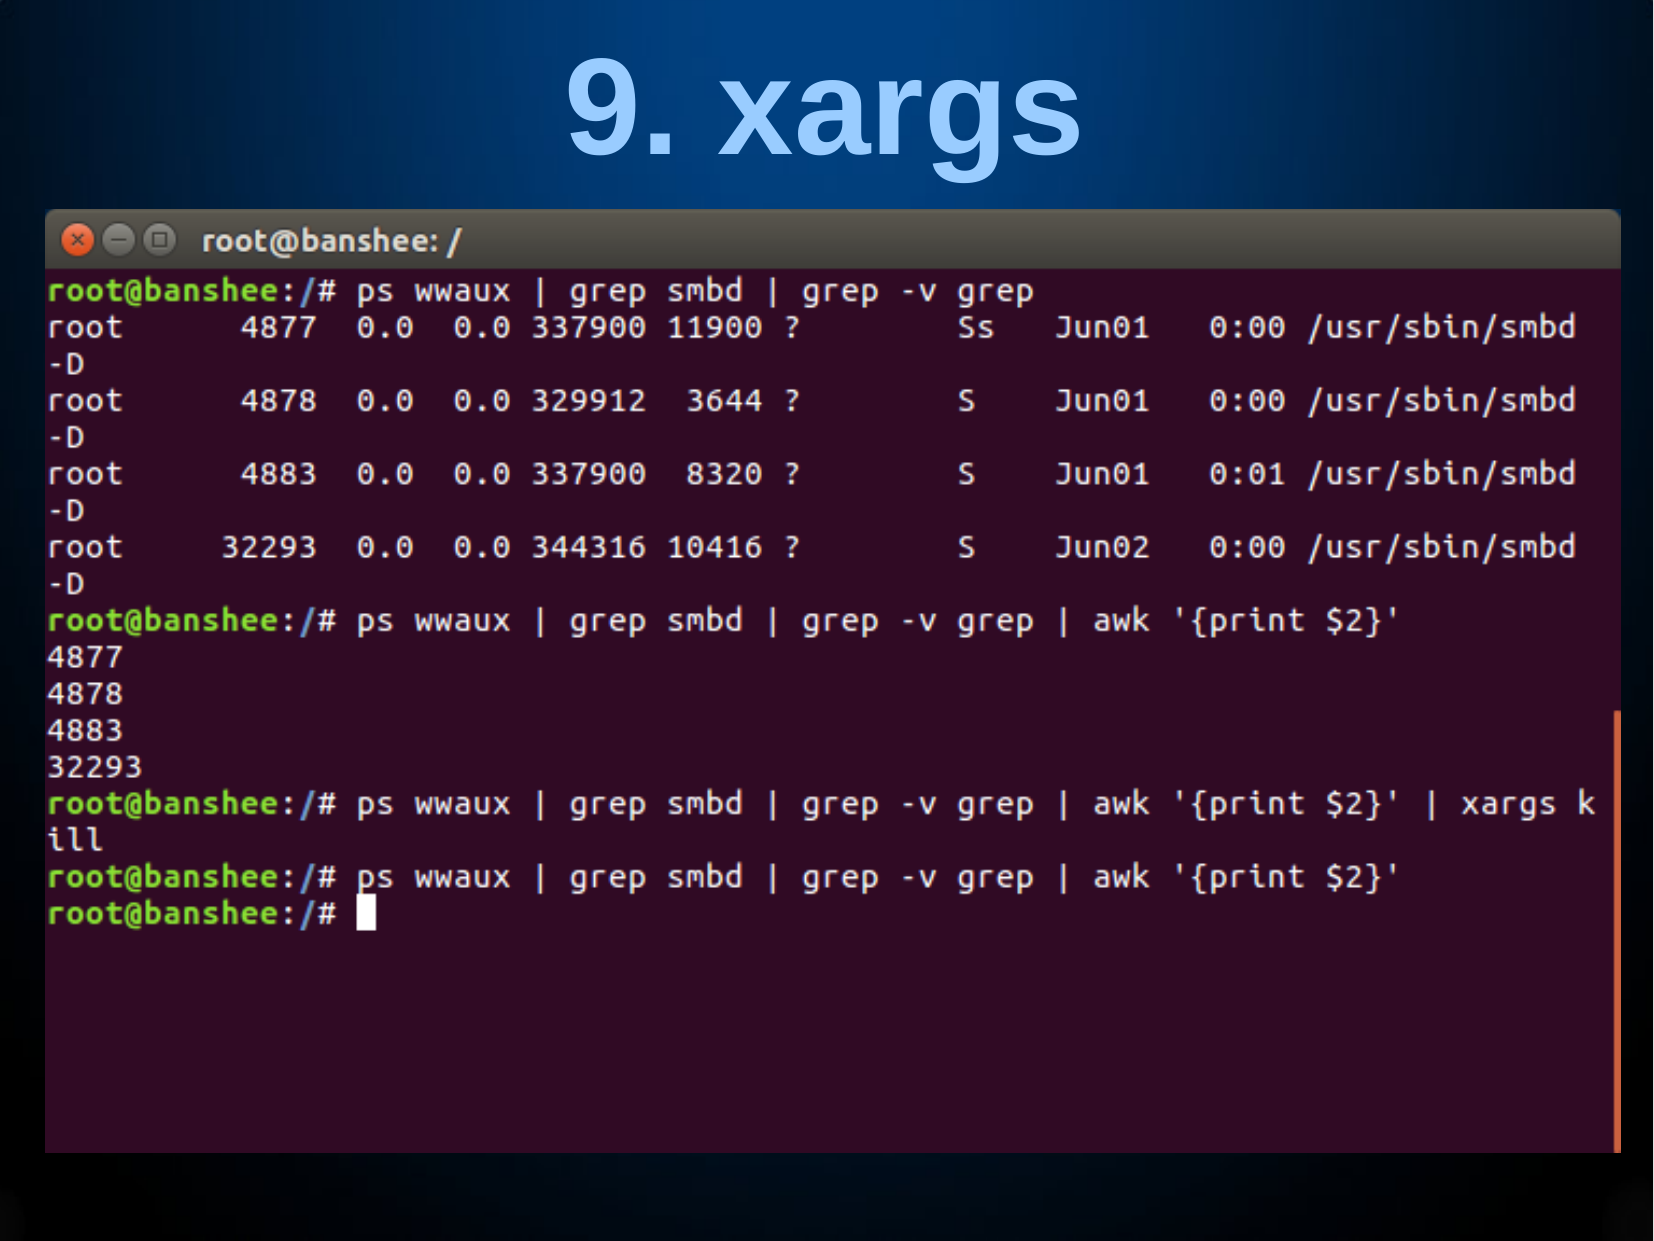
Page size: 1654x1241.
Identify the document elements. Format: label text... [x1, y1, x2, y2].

picture [0, 0, 1654, 1241]
title 9. xargs [0, 2, 1651, 211]
